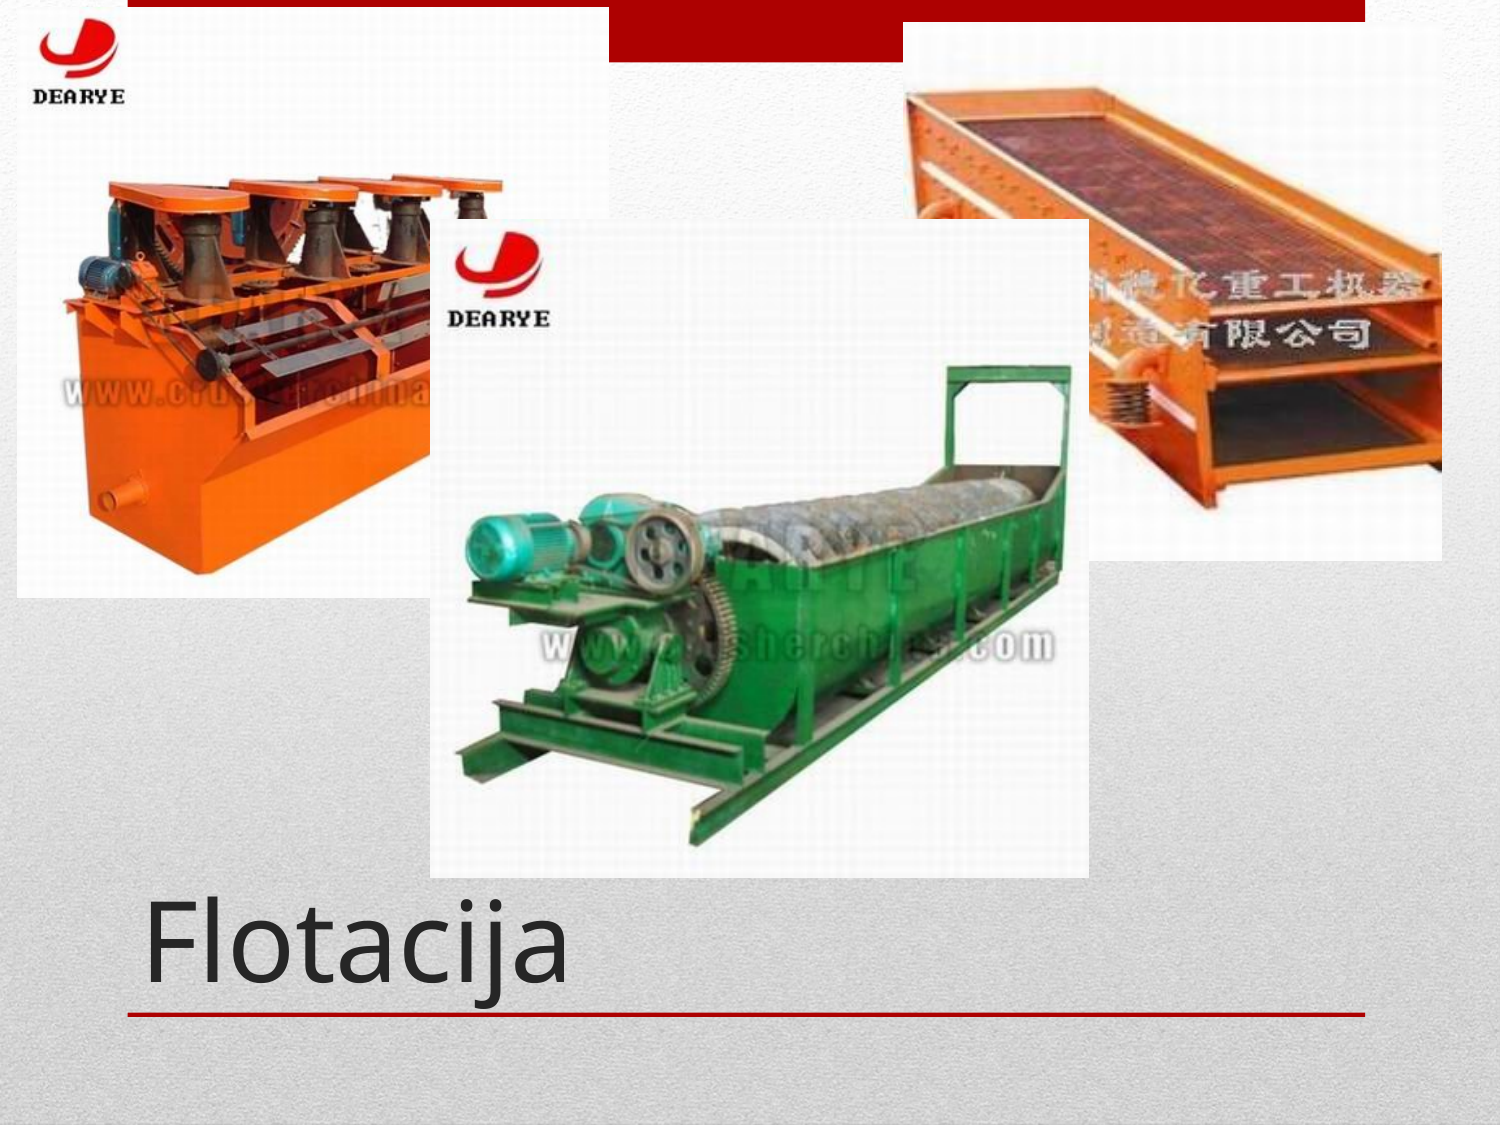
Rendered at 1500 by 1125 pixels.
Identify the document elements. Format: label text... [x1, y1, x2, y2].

title Flotacija [125, 750, 1238, 1013]
picture [0, 0, 1500, 1125]
